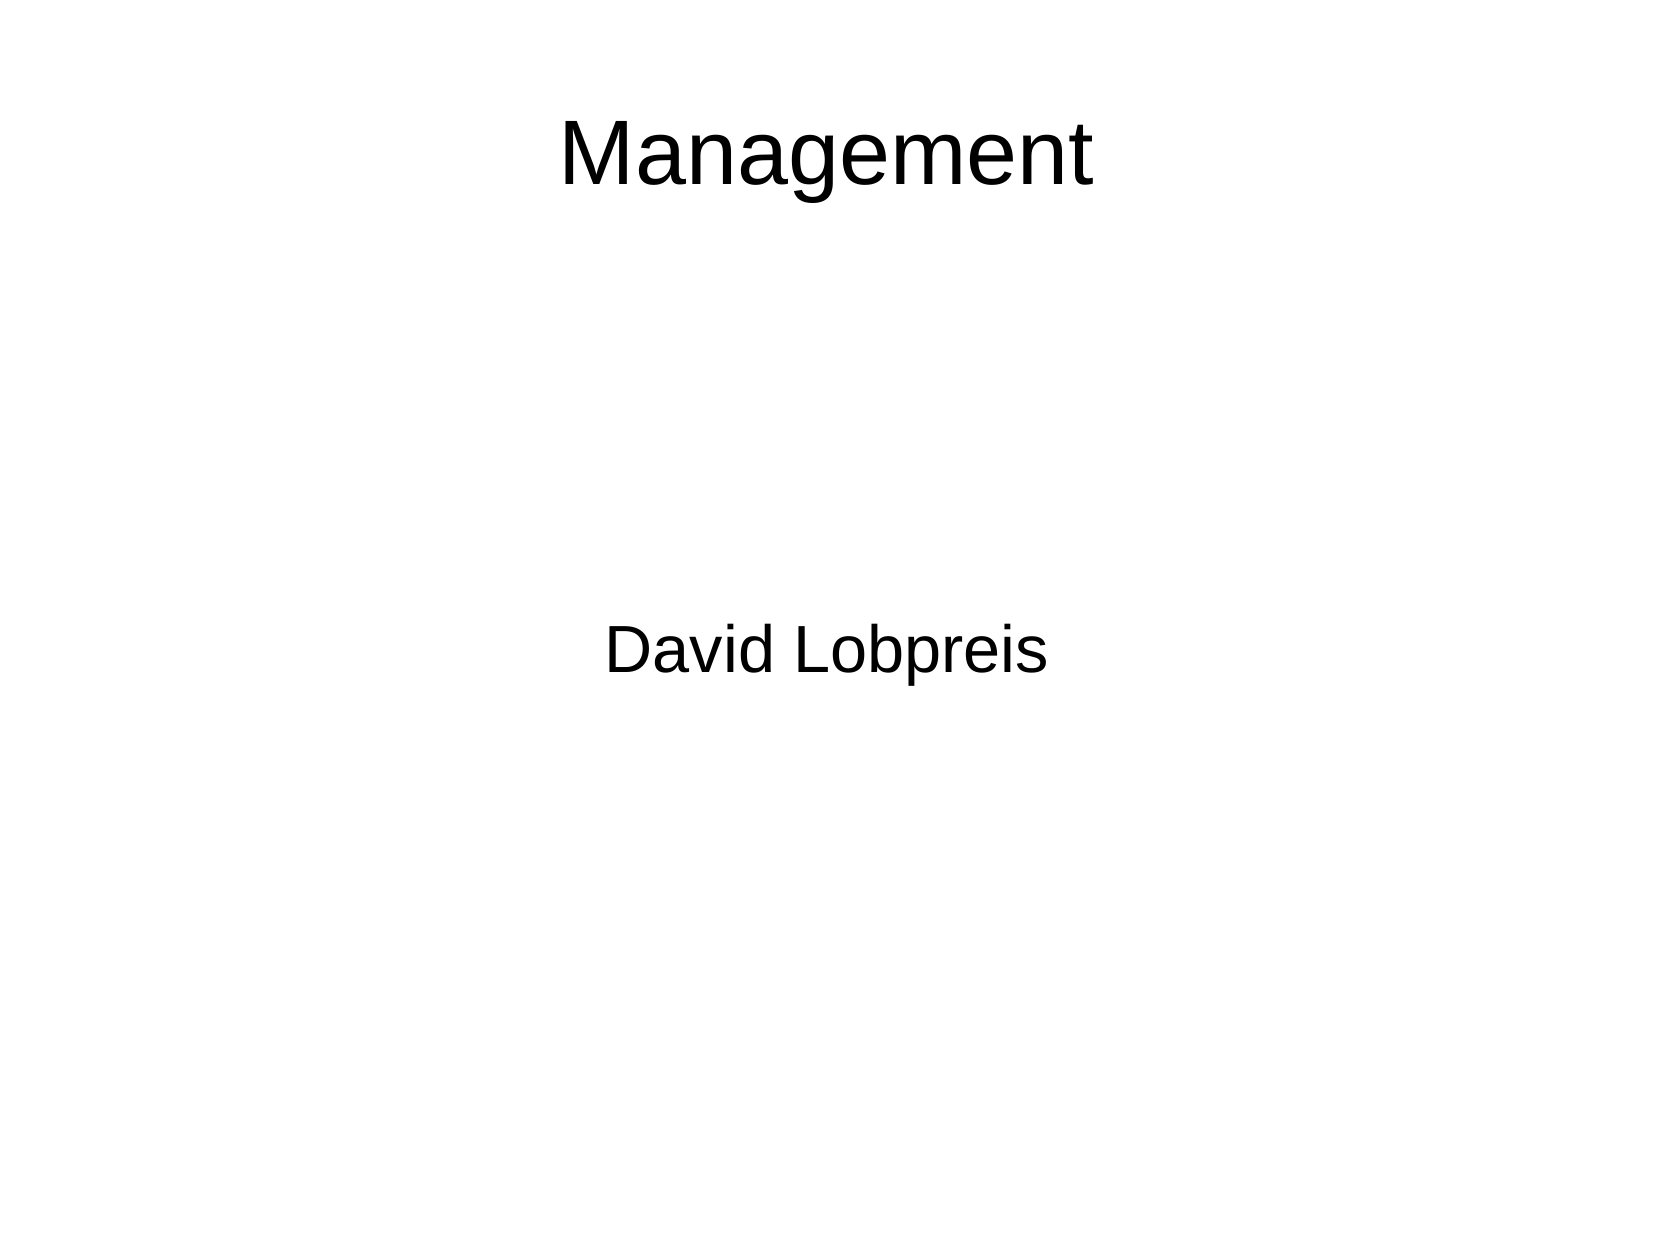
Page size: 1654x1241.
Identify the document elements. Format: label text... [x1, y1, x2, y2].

subtitle David Lobpreis [82, 290, 1571, 1010]
title Management [82, 49, 1571, 257]
